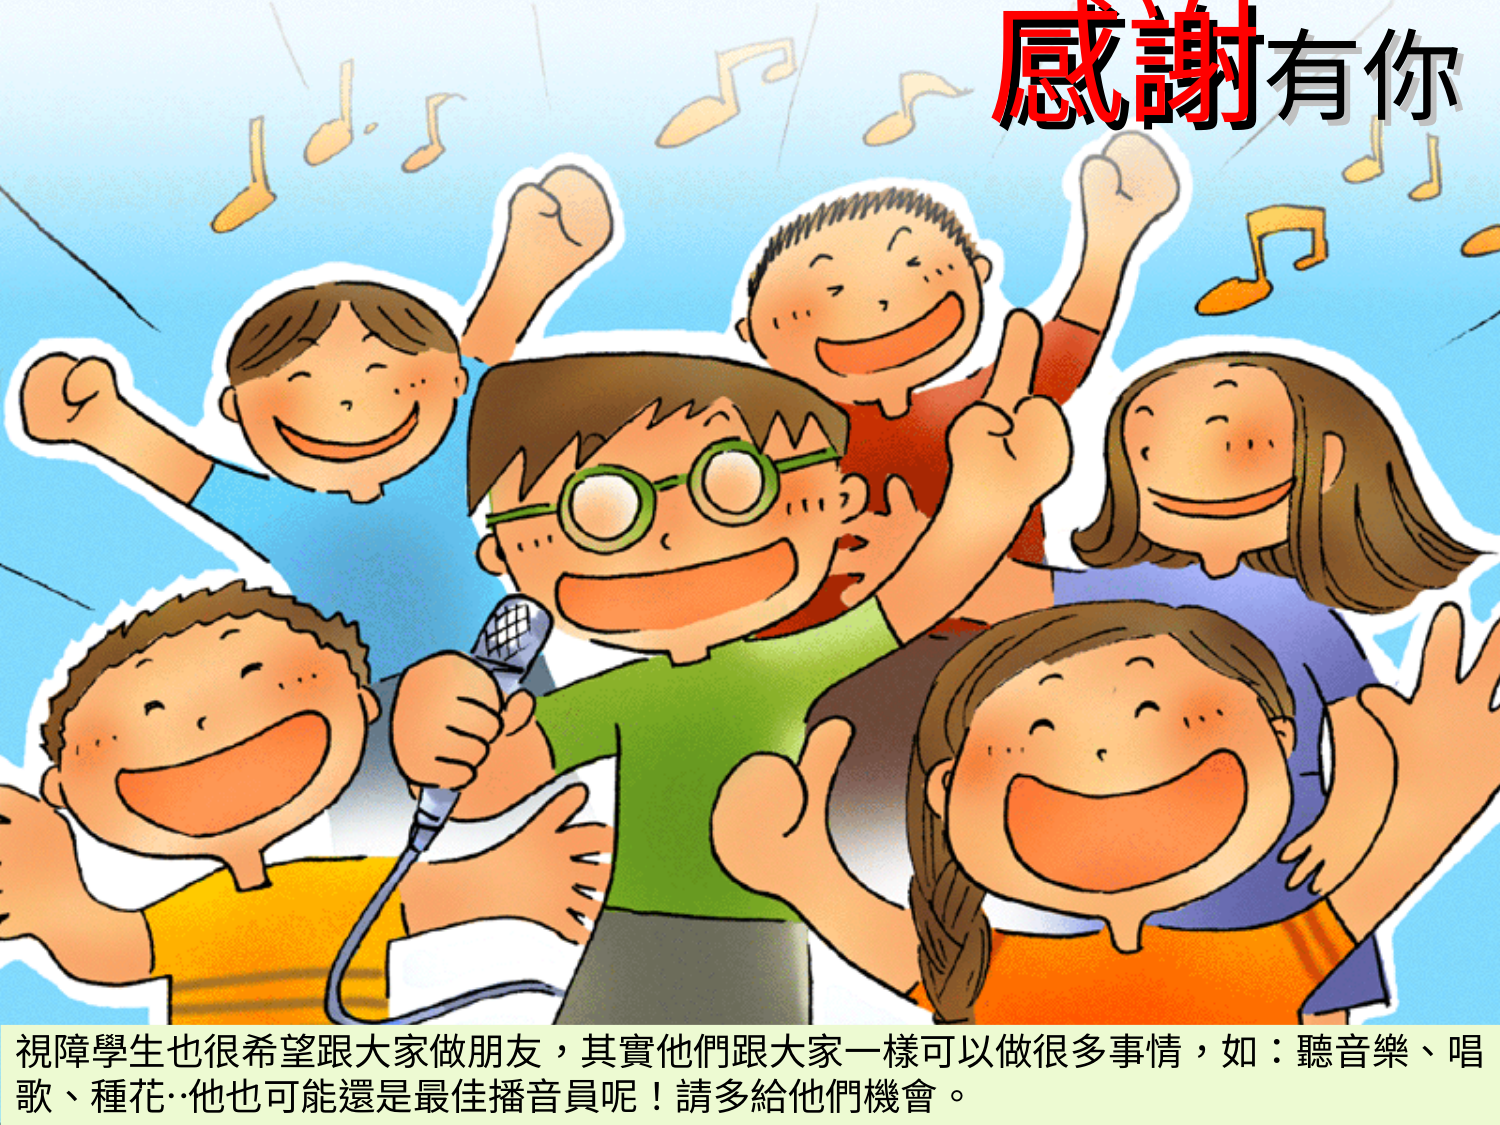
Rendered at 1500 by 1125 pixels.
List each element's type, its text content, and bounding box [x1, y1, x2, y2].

picture [0, 0, 1500, 1024]
subtitle 視障學生也很希望跟大家做朋友，其實他們跟大家一樣可以做很多事情，如：聽音樂、唱歌、種花…他也可能還是最佳播音員呢！請多給他們機會。 [0, 1024, 1500, 1125]
title 感謝有你 [949, 0, 1500, 150]
